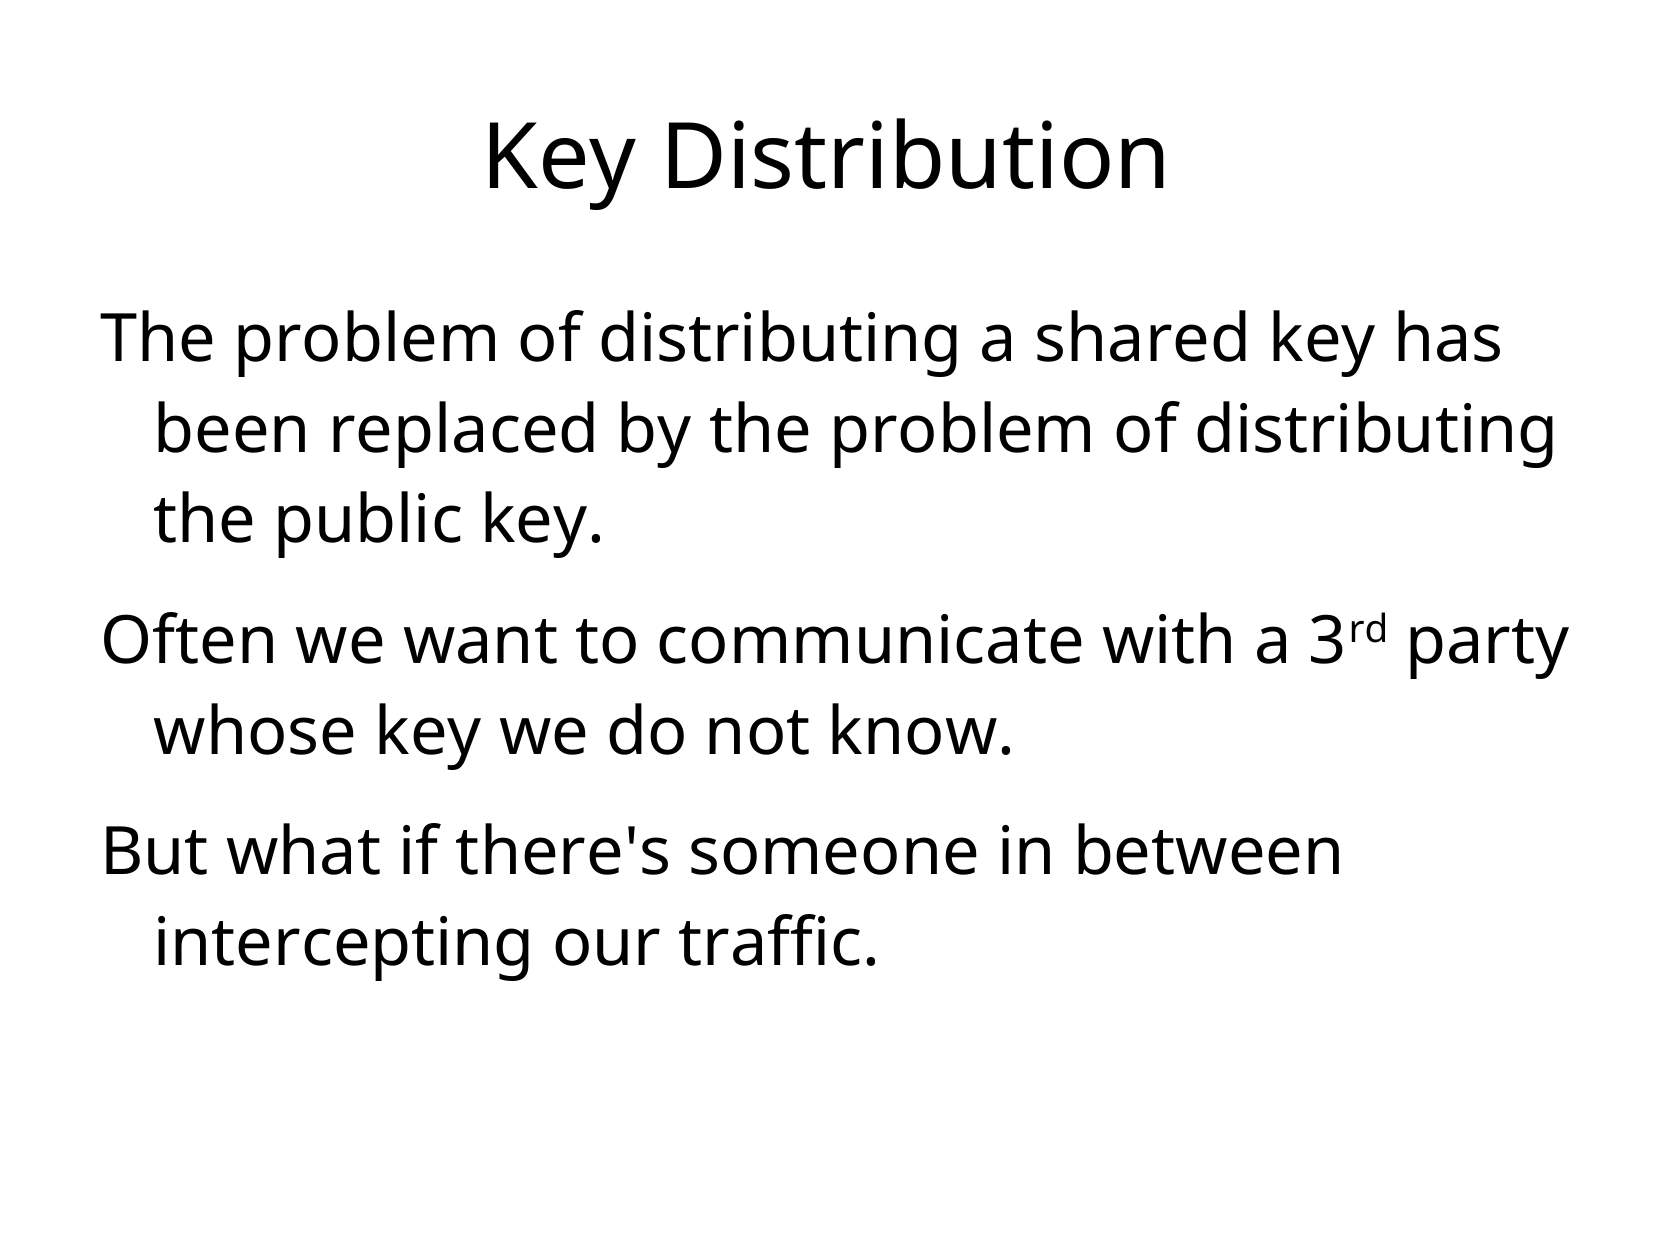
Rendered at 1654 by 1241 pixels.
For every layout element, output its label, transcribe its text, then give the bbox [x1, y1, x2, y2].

title Key Distribution [82, 49, 1571, 257]
list The problem of distributing a shared key has been replaced by the problem of distributing the public key. Often we want to communicate with a 3rd party whose key we do not know. But what if there's someone in between intercepting our traffic. [82, 290, 1571, 1109]
